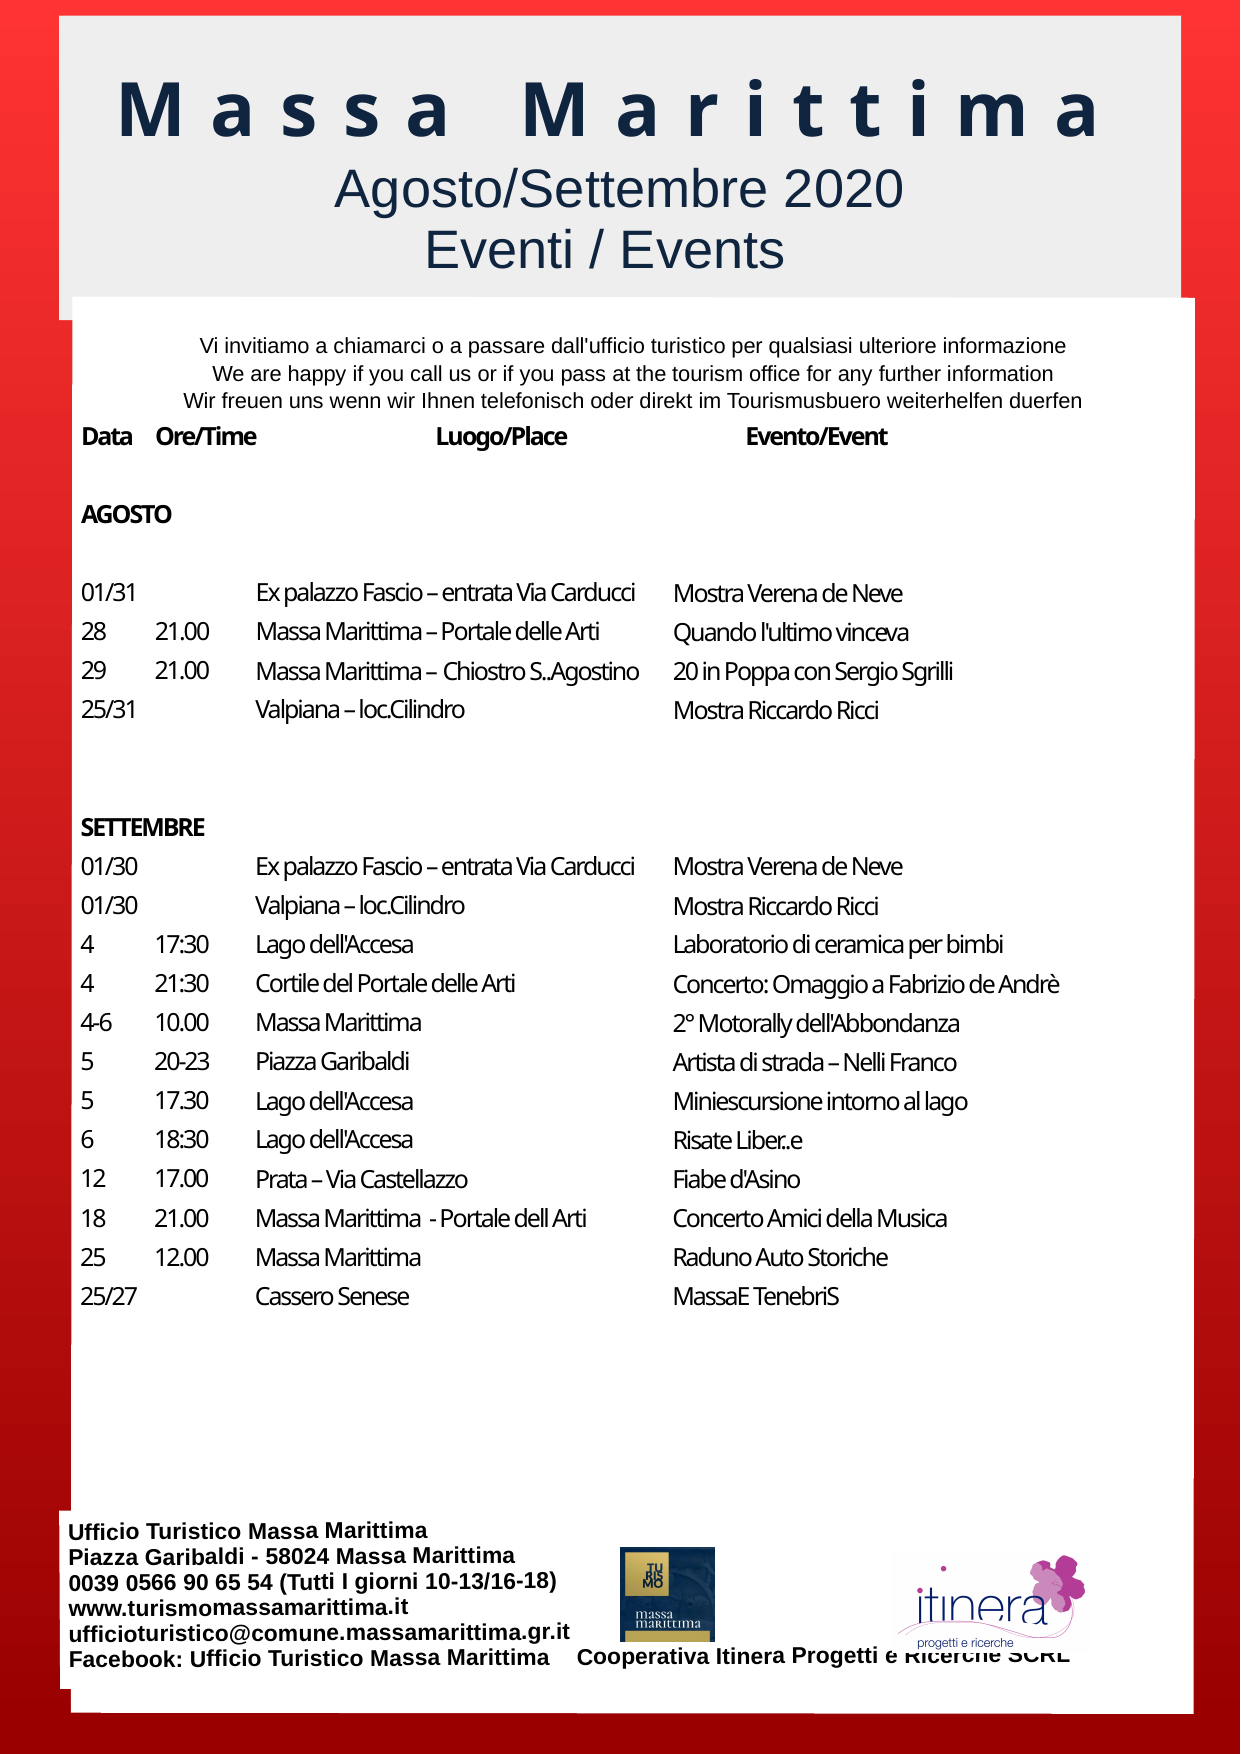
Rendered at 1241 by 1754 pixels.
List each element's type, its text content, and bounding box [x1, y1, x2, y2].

subtitle Vi invitiamo a chiamarci o a passare dall'ufficio turistico per qualsiasi ulteriore informazione We are happy if you call us or if you pass at the tourism office for any further information Wir freuen uns wenn wir Ihnen telefonisch oder direkt im Tourismusbuero weiterhelfen duerfen Data Ore/Time Luogo/Place Evento/Event AGOSTO 01/31 Ex palazzo Fascio – entrata Via Carducci Mostra Verena de Neve 28 21.00 Massa Marittima – Portale delle Arti Quando l'ultimo vinceva 29 21.00 Massa Marittima – Chiostro S..Agostino 20 in Poppa con Sergio Sgrilli 25/31 Valpiana – loc.Cilindro Mostra Riccardo Ricci SETTEMBRE 01/30 Ex palazzo Fascio – entrata Via Carducci Mostra Verena de Neve 01/30 Valpiana – loc.Cilindro Mostra Riccardo Ricci 4 17:30 Lago dell'Accesa Laboratorio di ceramica per bimbi 4 21:30 Cortile del Portale delle Arti Concerto: Omaggio a Fabrizio de Andrè 4-6 10.00 Massa Marittima 2° Motorally dell'Abbondanza 5 20-23 Piazza Garibaldi Artista di strada – Nelli Franco 5 17.30 Lago dell'Accesa Miniescursione intorno al lago 6 18:30 Lago dell'Accesa Risate Liber..e 12 17.00 Prata – Via Castellazzo Fiabe d'Asino 18 21.00 Massa Marittima - Portale dell Arti Concerto Amici della Musica 25 12.00 Massa Marittima Raduno Auto Storiche 25/27 Cassero Senese MassaE TenebriS [70, 296, 1195, 1714]
picture [620, 1547, 715, 1642]
title Massa Marittima Agosto/Settembre 2020 Eventi / Events [59, 15, 1182, 321]
text_box Ufficio Turistico Massa Marittima Piazza Garibaldi - 58024 Massa Marittima 0039 0566 90 65 54 (Tutti I giorni 10-13/16-18) www.turismomassamarittima.it ufficioturistico@comune.massamarittima.gr.it Facebook: Ufficio Turistico Massa Marittima Cooperativa Itinera Progetti e Ricerche SCRL [59, 1504, 1158, 1689]
picture [892, 1550, 1091, 1653]
